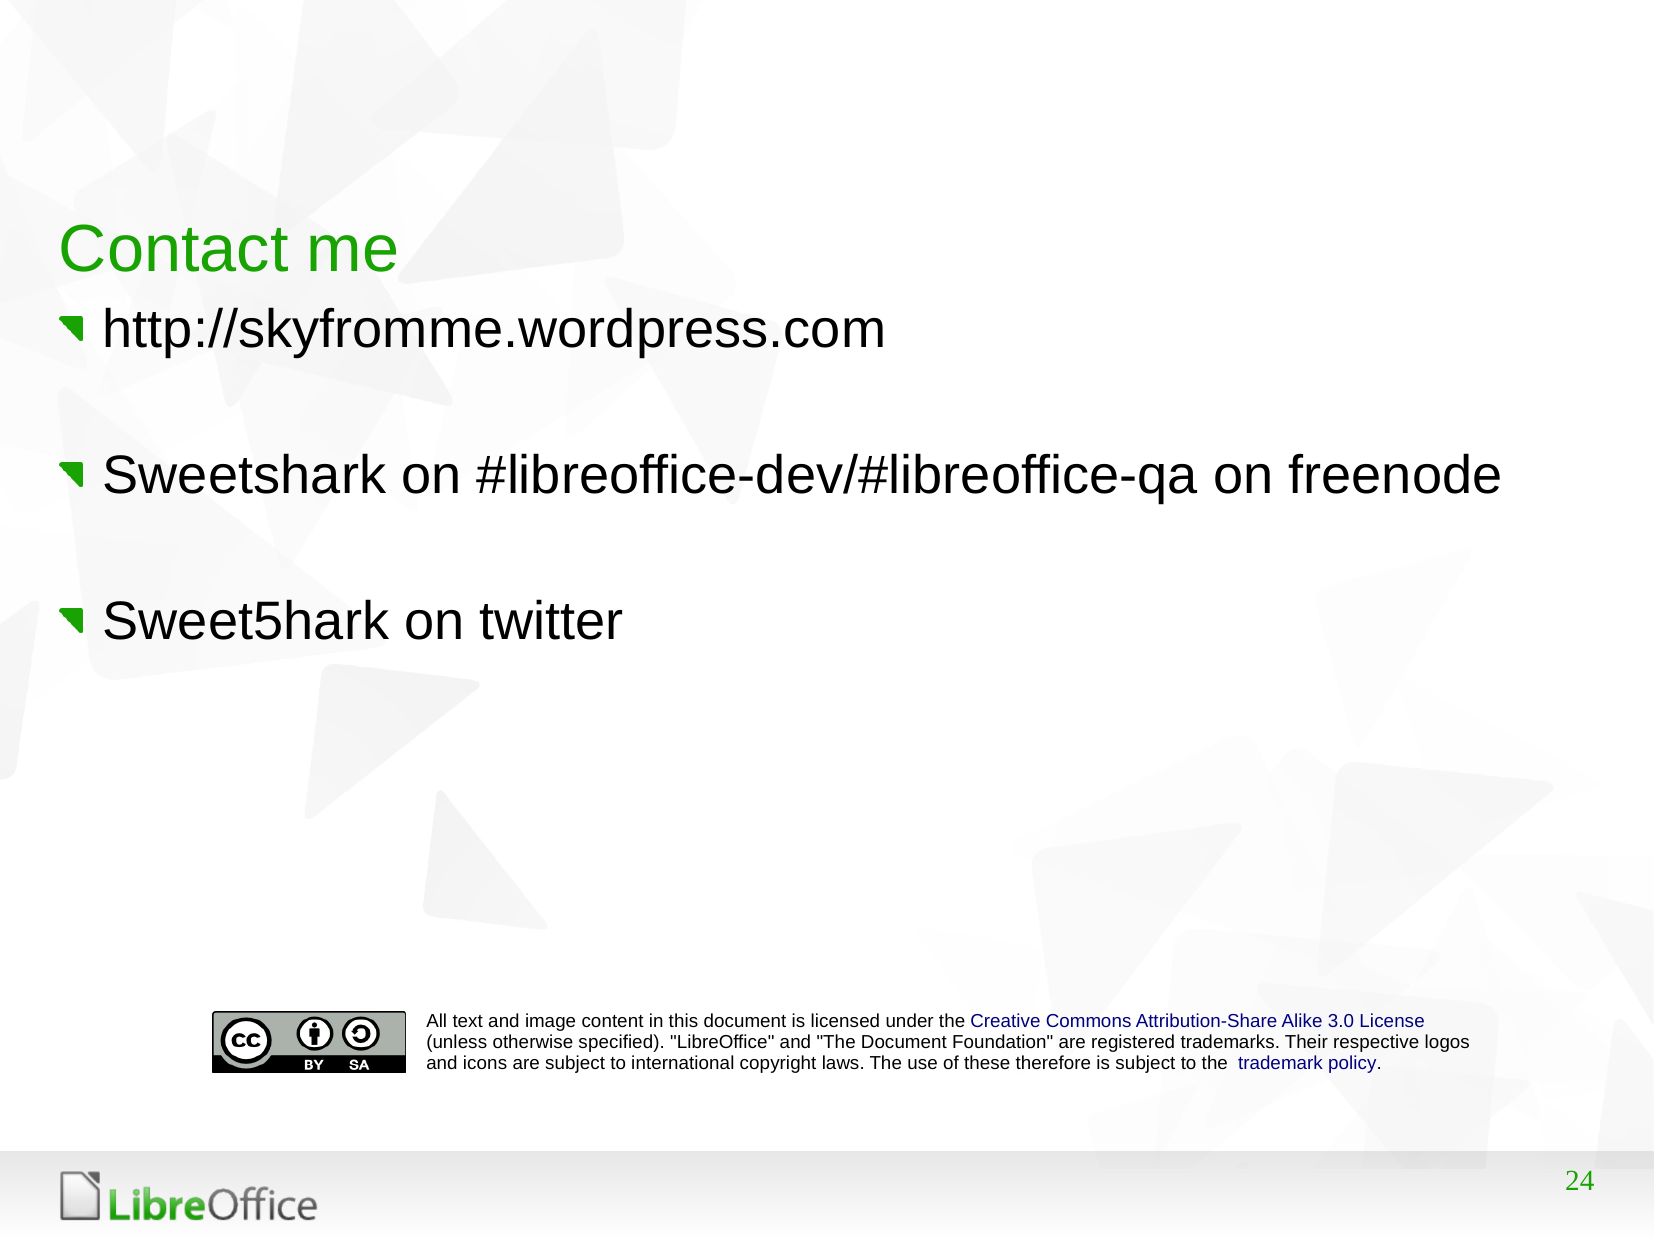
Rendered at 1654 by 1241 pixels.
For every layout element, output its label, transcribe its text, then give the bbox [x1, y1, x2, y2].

picture [915, 548, 1654, 1169]
list Contact me http://skyfromme.wordpress.com Sweetshark on #libreoffice-dev/#libreoffice-qa on freenode Sweet5hark on twitter [59, 147, 1595, 967]
picture [212, 1011, 406, 1073]
picture [0, 0, 783, 930]
picture [41, 1152, 337, 1240]
